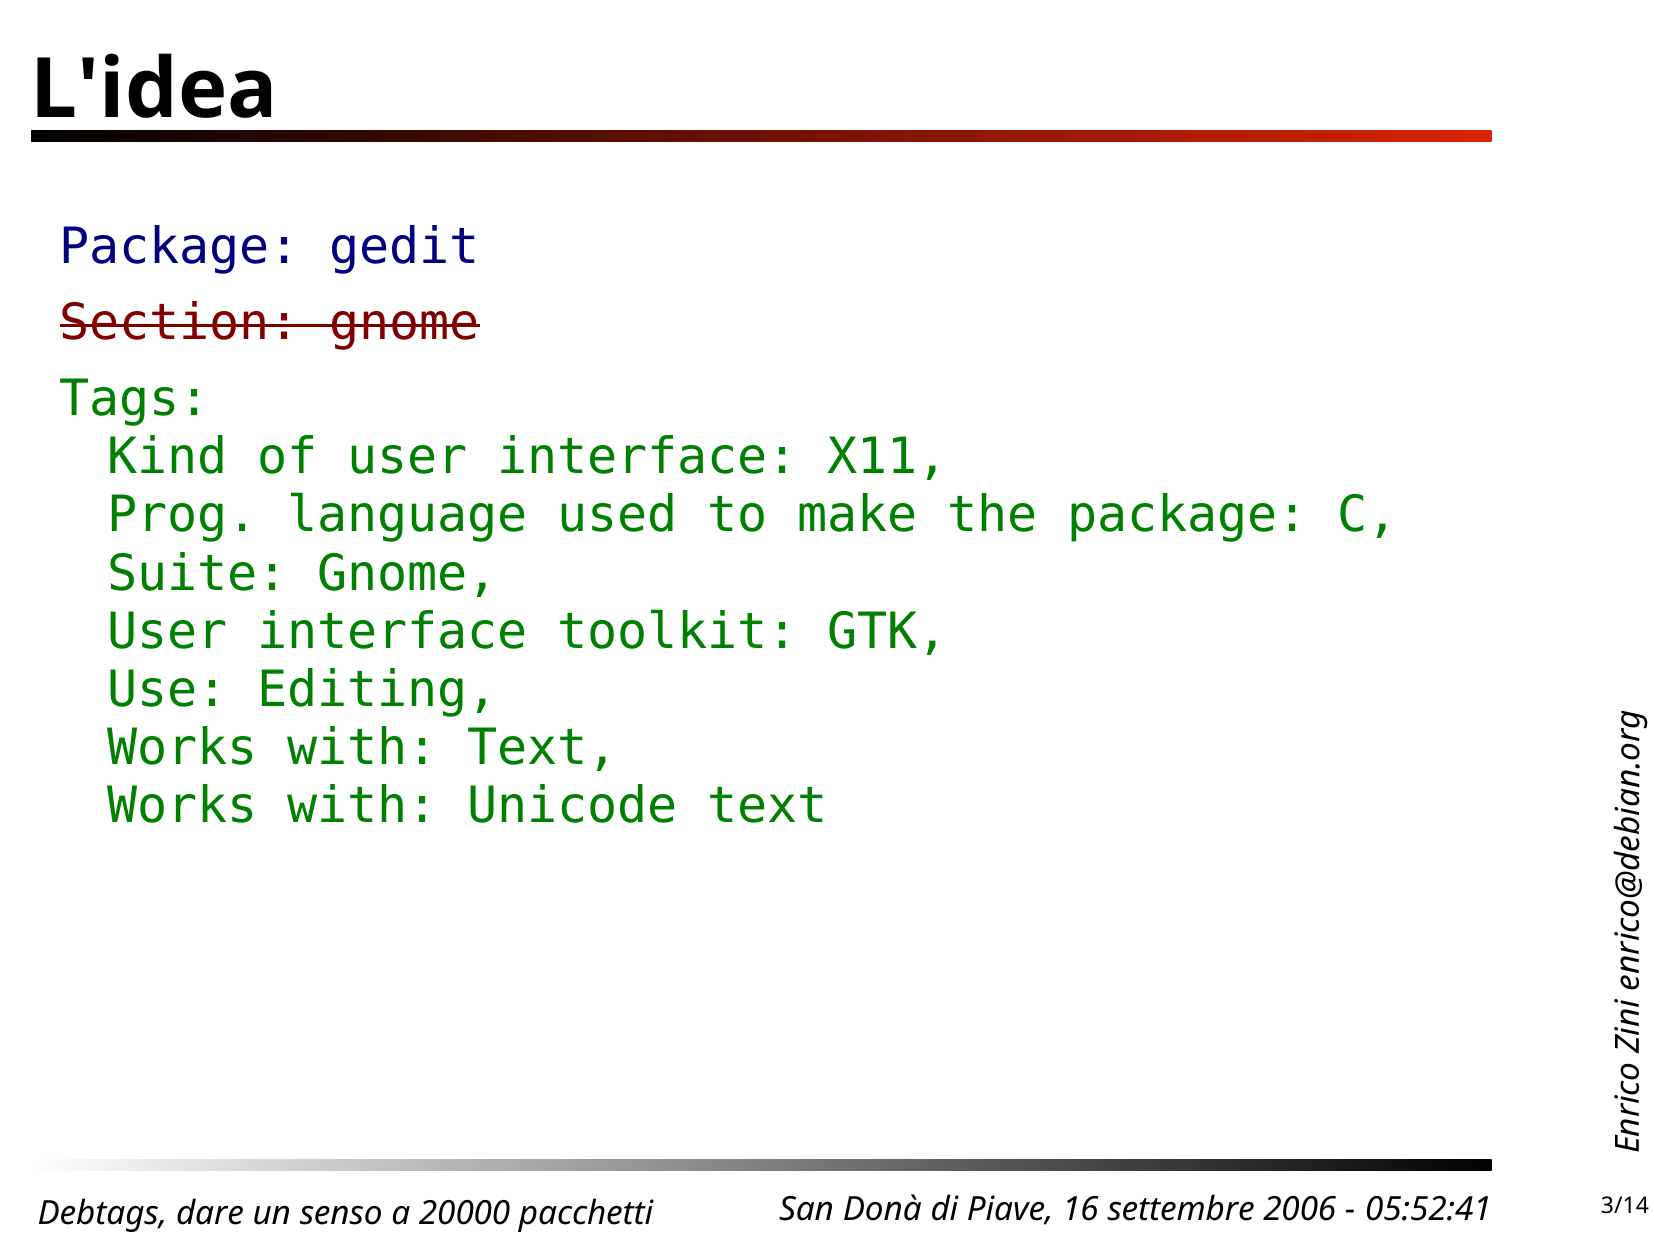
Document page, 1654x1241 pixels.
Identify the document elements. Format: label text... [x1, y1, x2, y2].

text_box L'idea [30, 28, 1438, 163]
text_box Package: gedit Section: gnome Tags: Kind of user interface: X11, Prog. language used to make the package: C, Suite: Gnome, User interface toolkit: GTK, Use: Editing, Works with: Text, Works with: Unicode text [59, 216, 1495, 1138]
